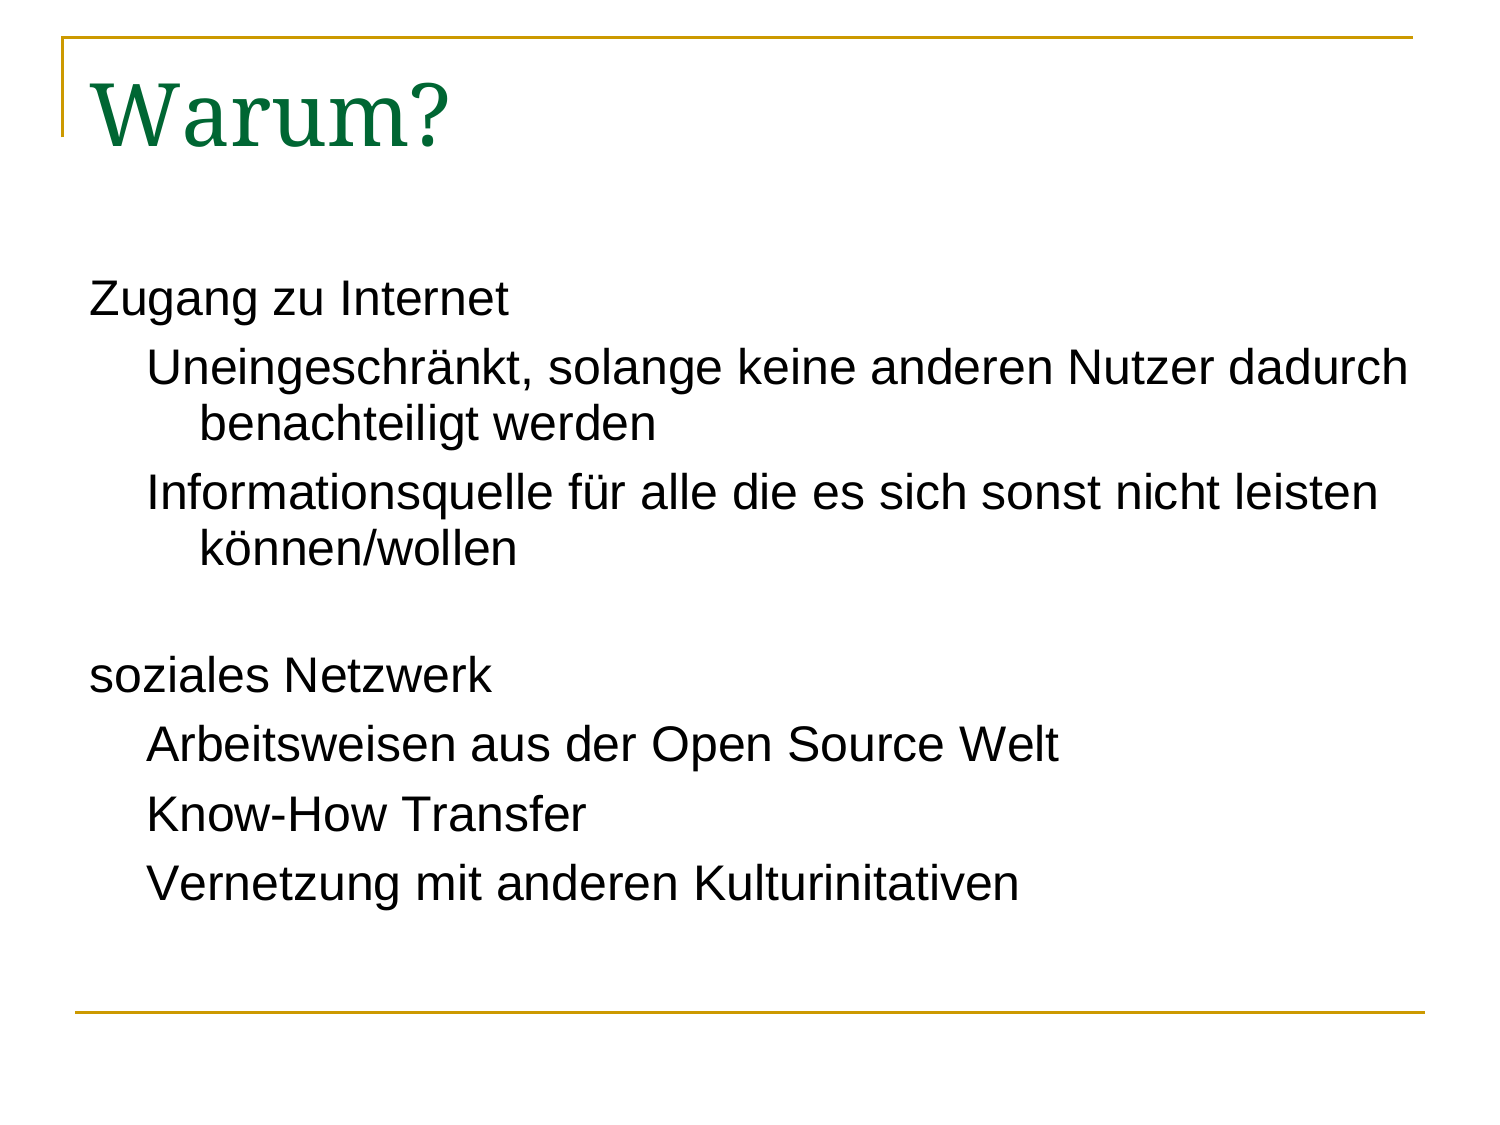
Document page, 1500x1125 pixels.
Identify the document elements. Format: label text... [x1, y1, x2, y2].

list Zugang zu Internet Uneingeschränkt, solange keine anderen Nutzer dadurch benachteiligt werden Informationsquelle für alle die es sich sonst nicht leisten können/wollen soziales Netzwerk Arbeitsweisen aus der Open Source Welt Know-How Transfer Vernetzung mit anderen Kulturinitativen [75, 262, 1426, 1006]
title Warum? [75, 45, 1426, 233]
